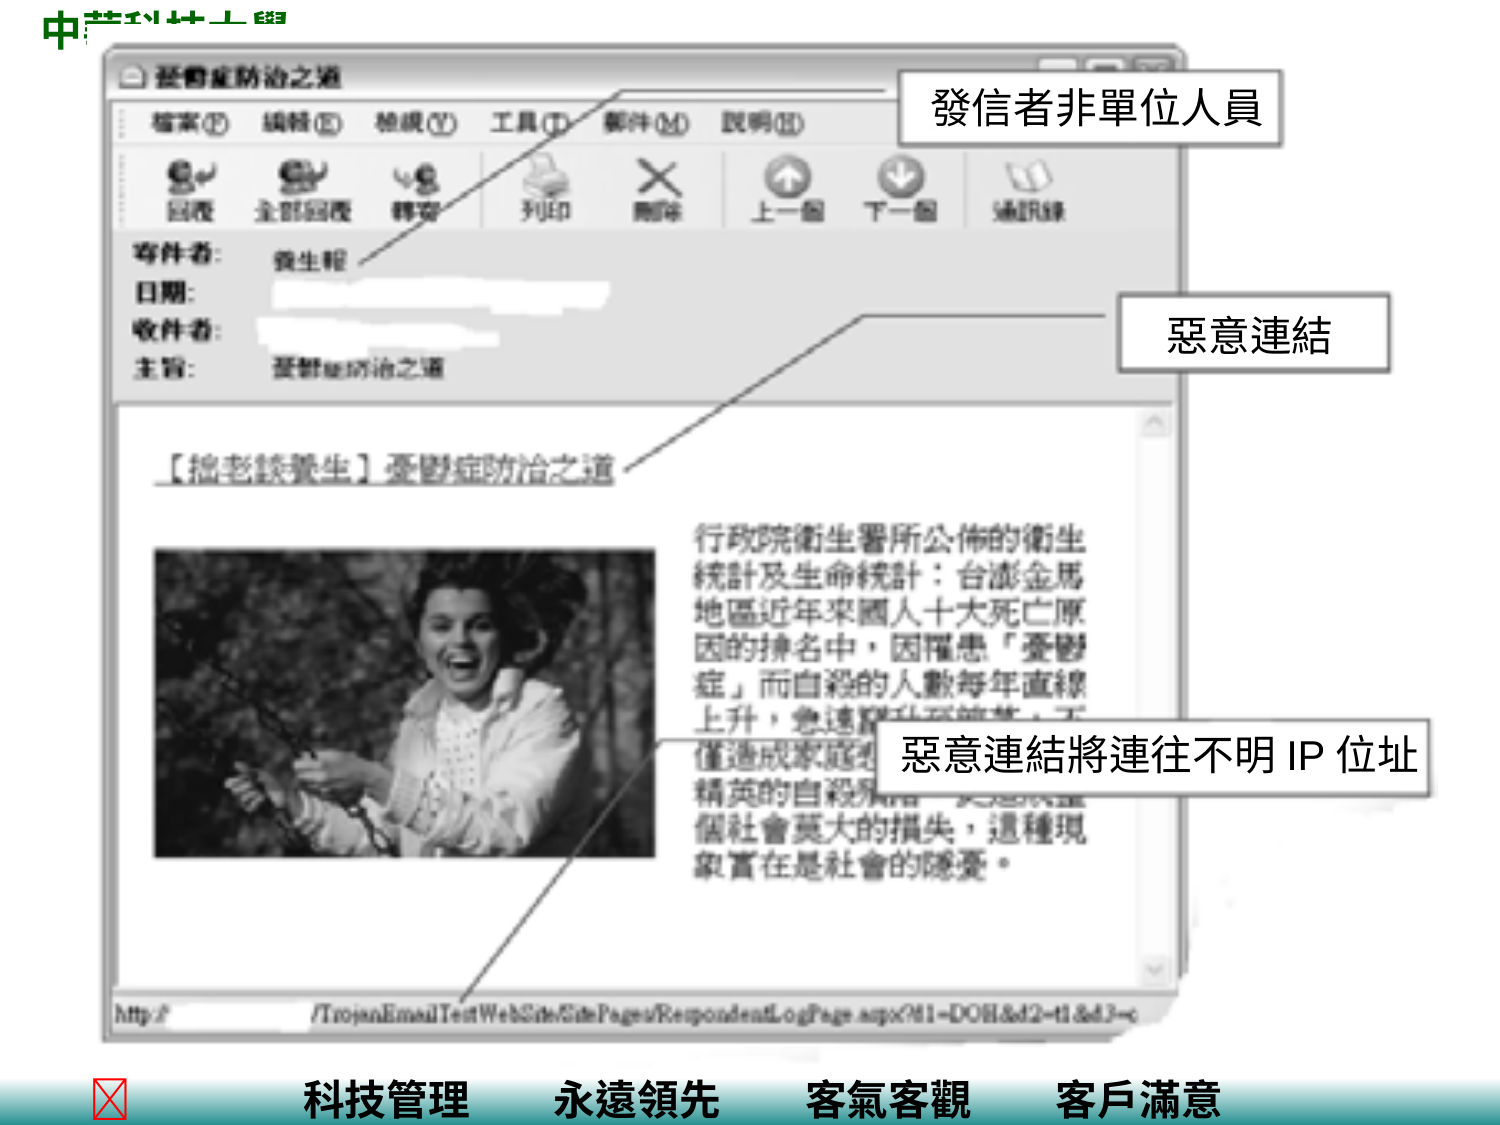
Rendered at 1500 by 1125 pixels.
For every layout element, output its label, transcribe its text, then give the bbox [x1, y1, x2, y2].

text_box 惡意連結將連往不明IP位址 [885, 721, 1434, 786]
picture [87, 24, 1438, 1074]
text_box 發信者非單位人員 [915, 74, 1290, 140]
text_box 惡意連結 [1125, 302, 1375, 367]
